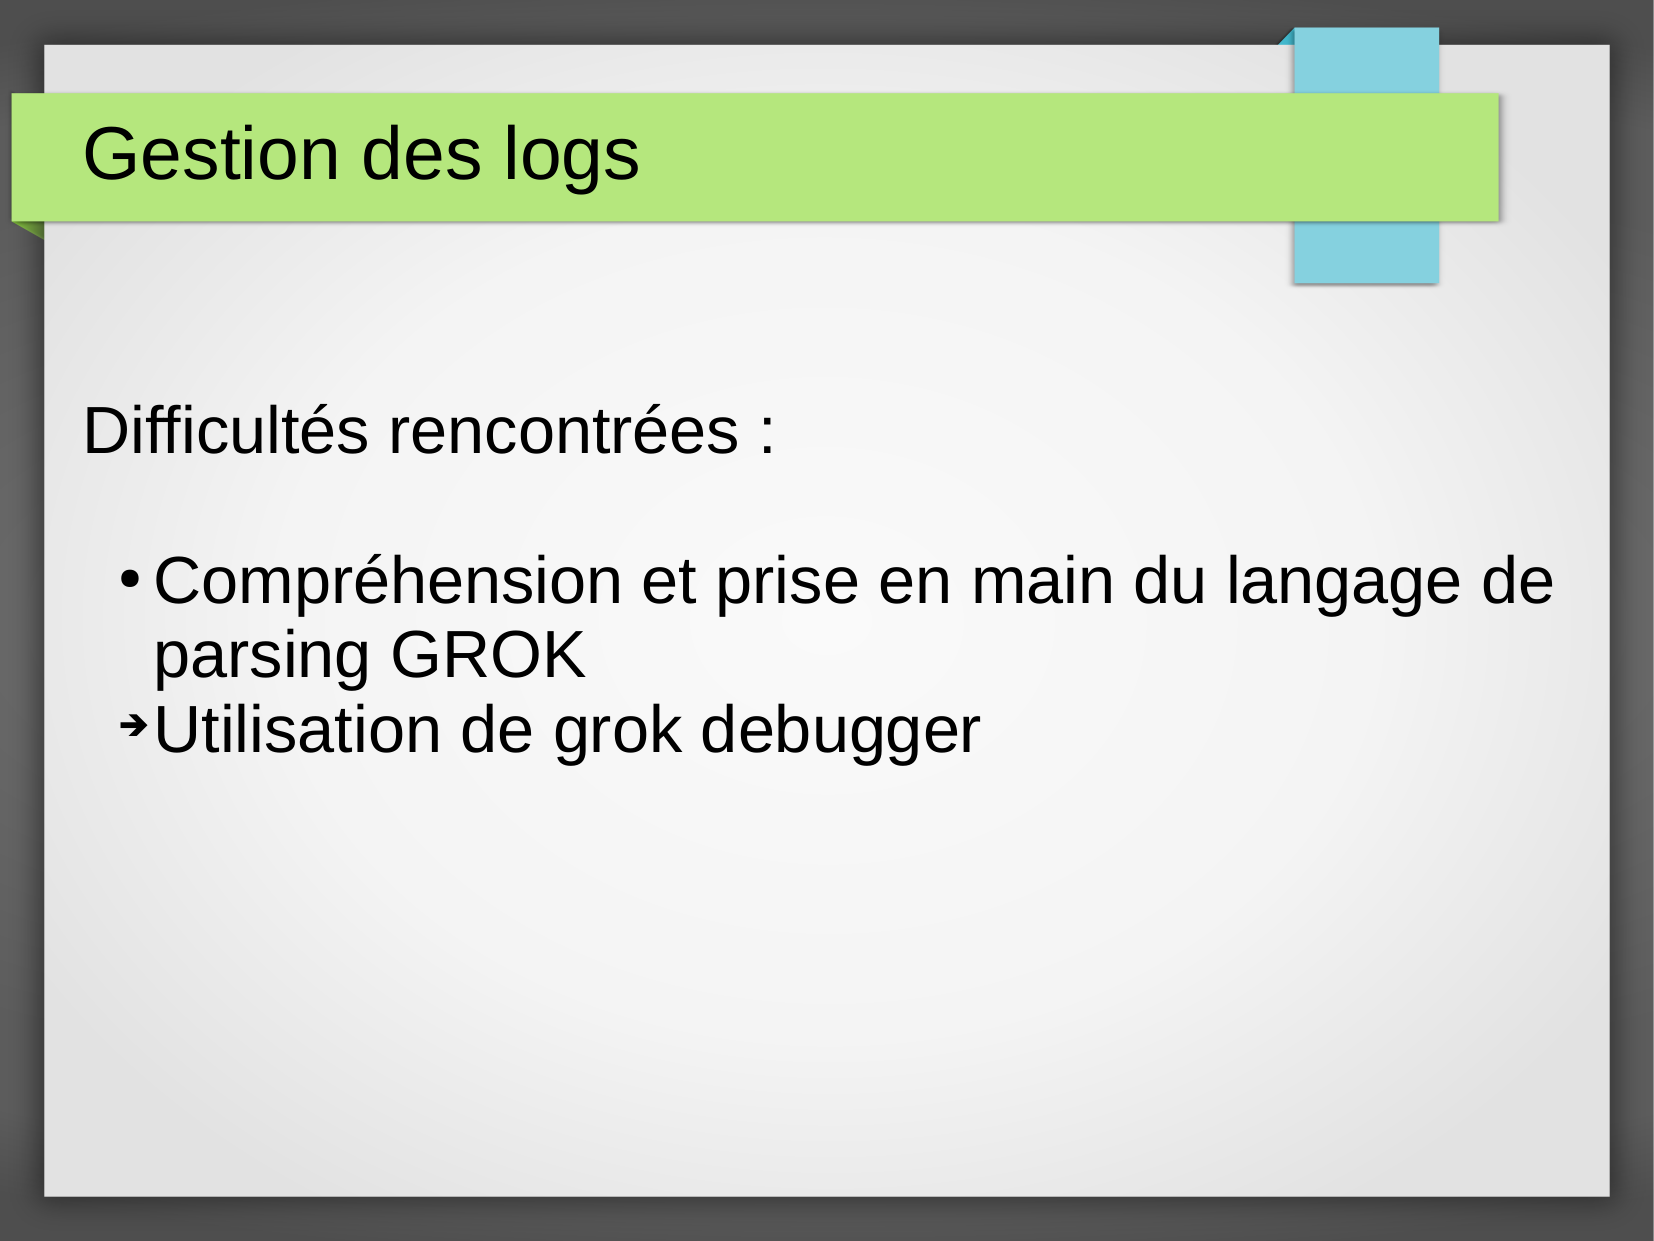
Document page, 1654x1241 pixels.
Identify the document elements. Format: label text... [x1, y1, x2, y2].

picture [0, 0, 1654, 1241]
subtitle Difficultés rencontrées : Compréhension et prise en main du langage de parsing GROK Utilisation de grok debugger [82, 295, 1571, 1015]
title Gestion des logs [82, 94, 1264, 213]
